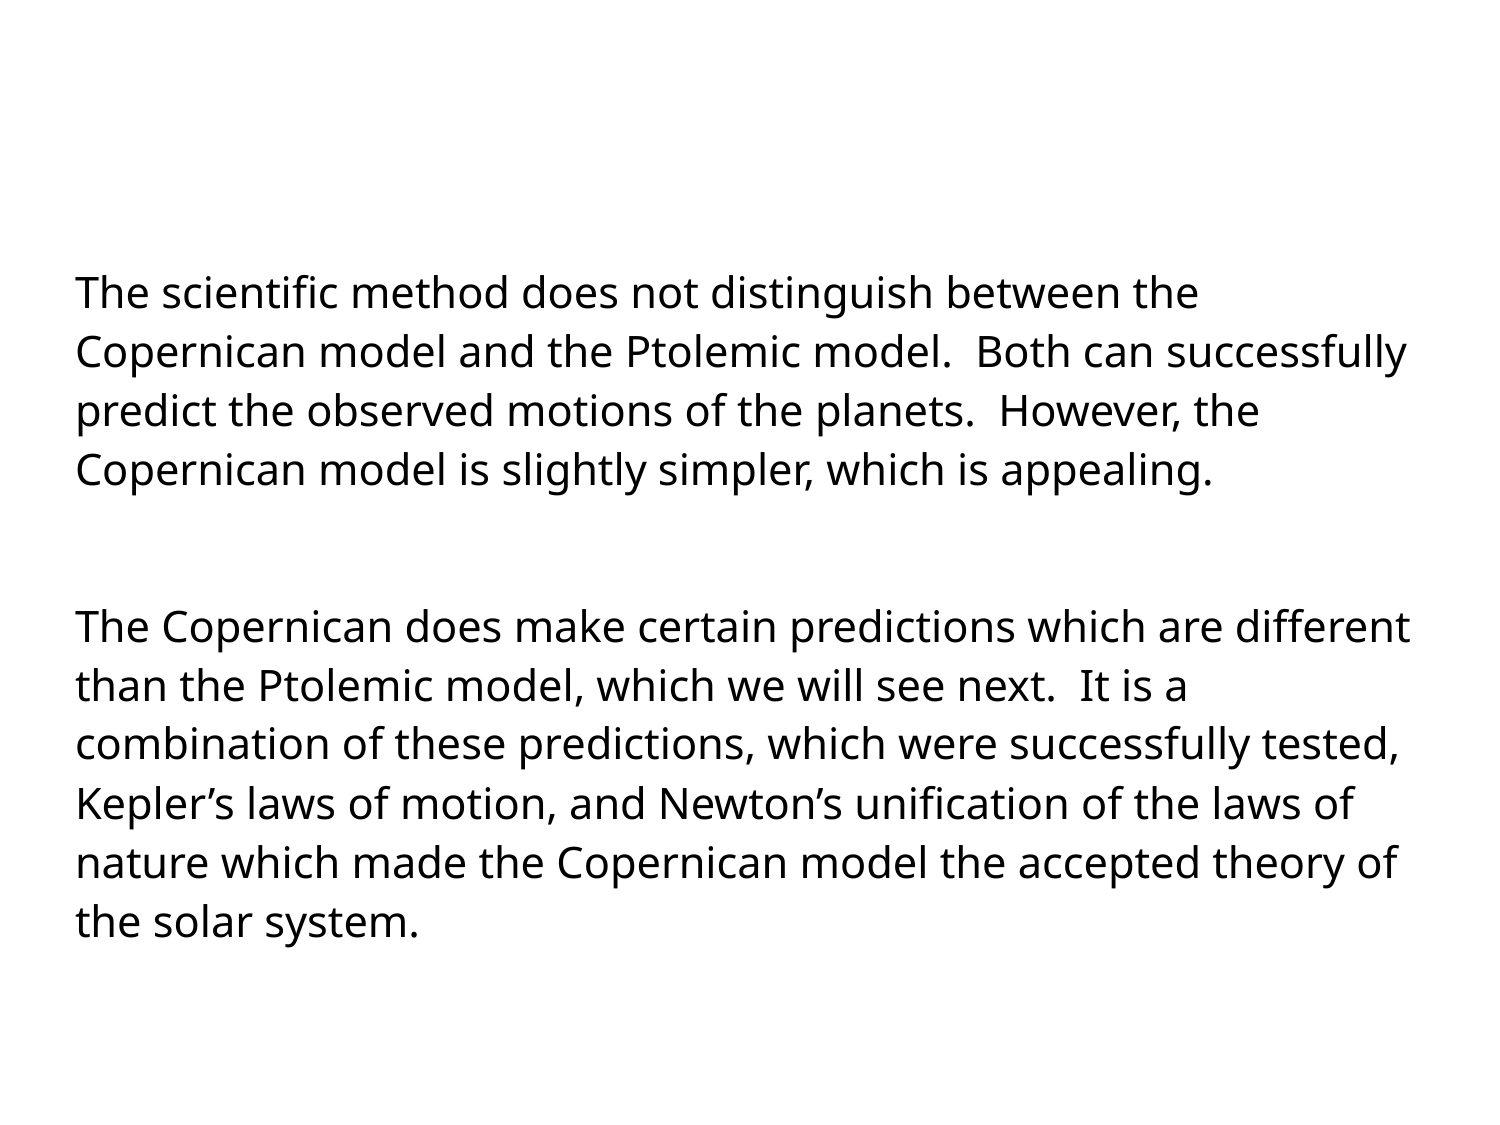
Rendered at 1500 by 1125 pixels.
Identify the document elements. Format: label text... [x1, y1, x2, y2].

list The scientific method does not distinguish between the Copernican model and the Ptolemic model. Both can successfully predict the observed motions of the planets. However, the Copernican model is slightly simpler, which is appealing. The Copernican does make certain predictions which are different than the Ptolemic model, which we will see next. It is a combination of these predictions, which were successfully tested, Kepler’s laws of motion, and Newton’s unification of the laws of nature which made the Copernican model the accepted theory of the solar system. [75, 262, 1425, 1005]
